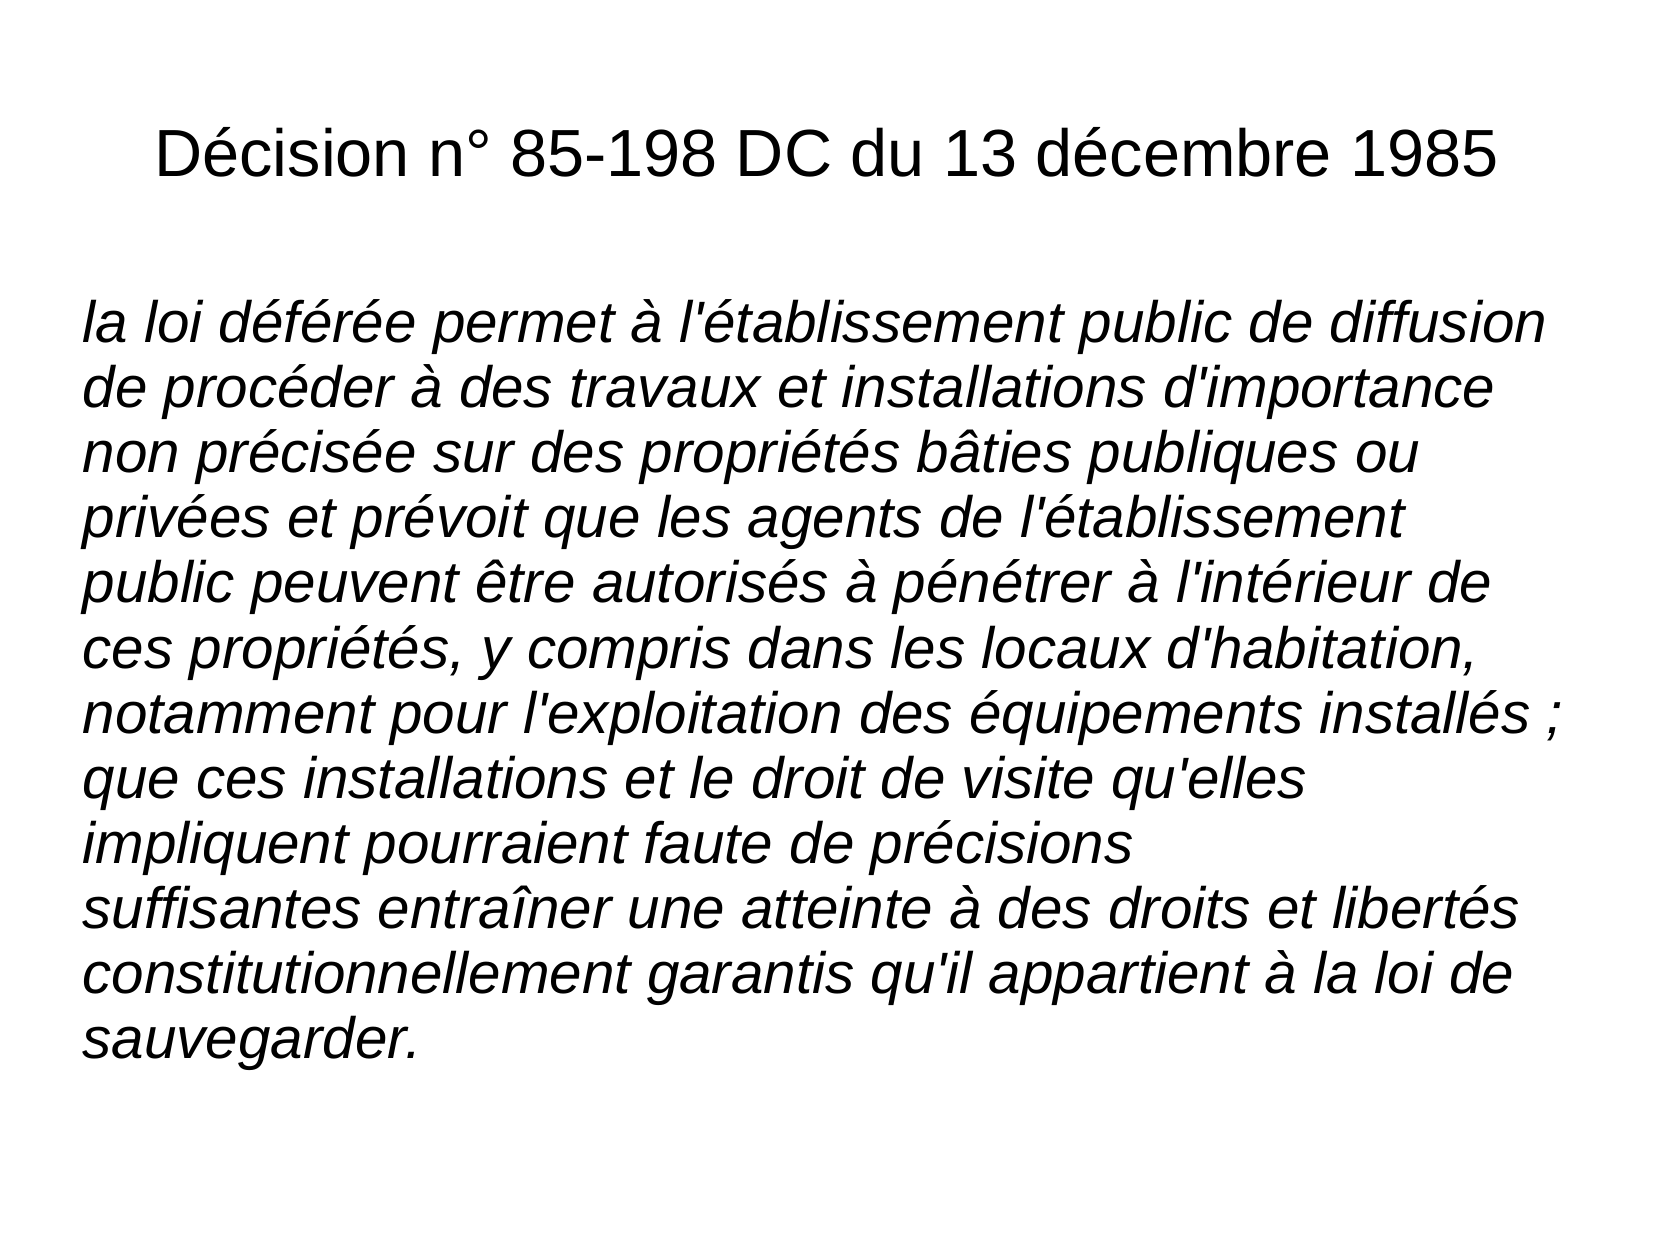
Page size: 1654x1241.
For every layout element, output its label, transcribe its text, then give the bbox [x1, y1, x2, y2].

list la loi déférée permet à l'établissement public de diffusion de procéder à des travaux et installations d'importance non précisée sur des propriétés bâties publiques ou privées et prévoit que les agents de l'établissement public peuvent être autorisés à pénétrer à l'intérieur de ces propriétés, y compris dans les locaux d'habitation, notamment pour l'exploitation des équipements installés ; que ces installations et le droit de visite qu'elles impliquent pourraient faute de précisions suffisantes entraîner une atteinte à des droits et libertés constitutionnellement garantis qu'il appartient à la loi de sauvegarder. [82, 290, 1571, 1010]
title Décision n° 85-198 DC du 13 décembre 1985 [82, 49, 1571, 257]
